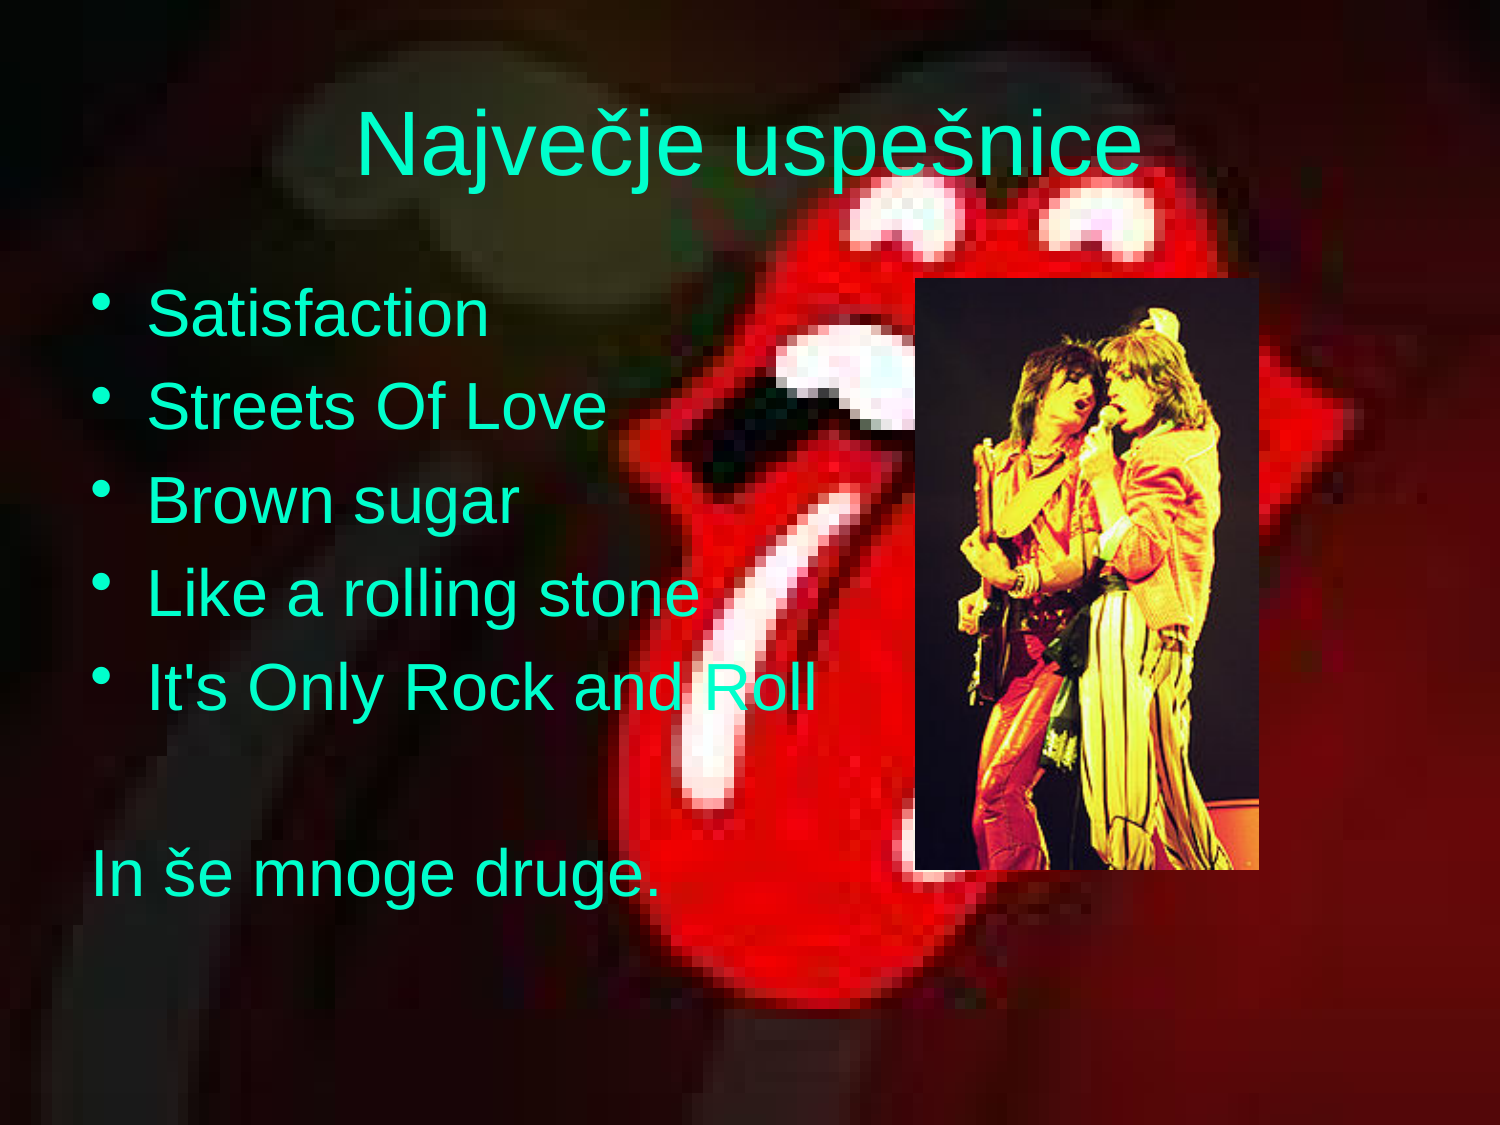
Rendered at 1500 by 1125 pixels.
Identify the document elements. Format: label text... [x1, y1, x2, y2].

list Satisfaction Streets Of Love Brown sugar Like a rolling stone It's Only Rock and Roll In še mnoge druge. [75, 262, 1425, 1005]
title Največje uspešnice [75, 45, 1425, 233]
picture [0, 0, 1500, 1125]
